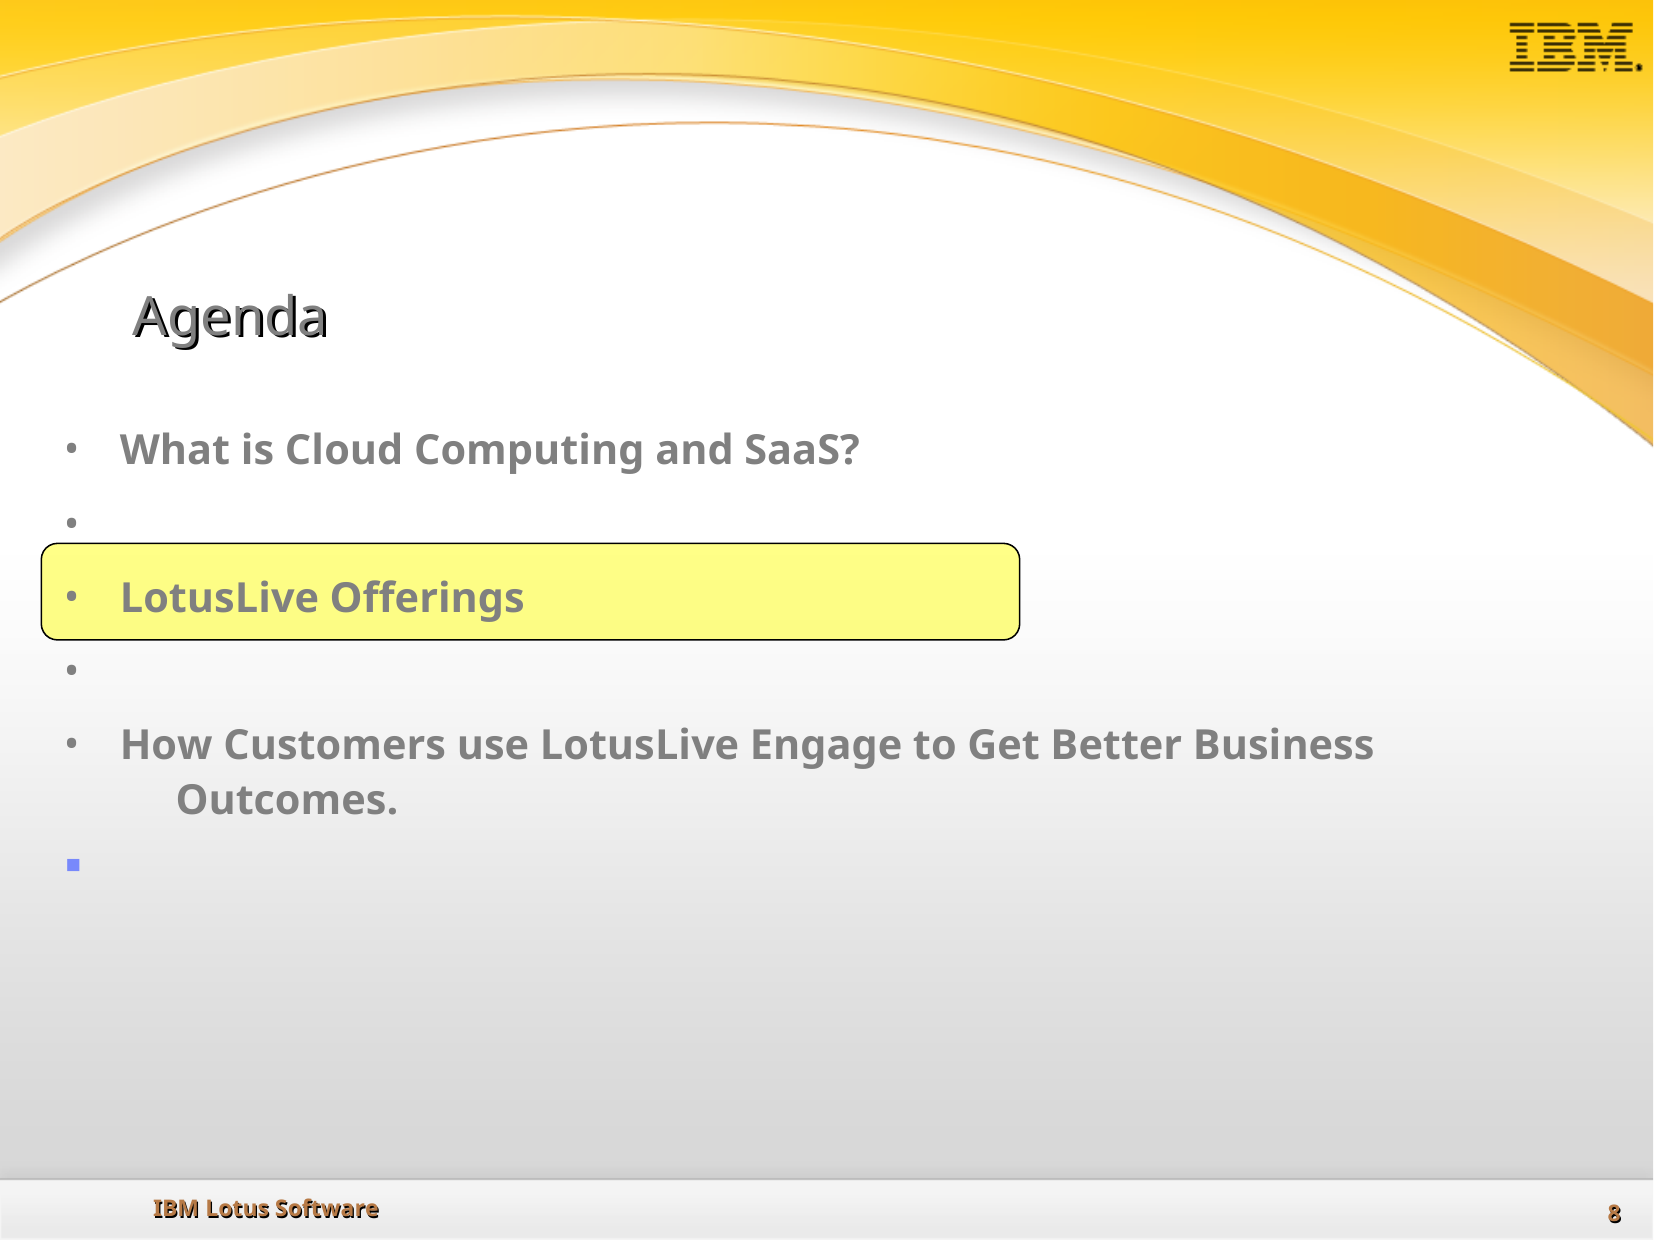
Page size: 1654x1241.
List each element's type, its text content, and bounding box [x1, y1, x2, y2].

text_box [41, 543, 63, 640]
text_box Agenda [117, 267, 1609, 361]
footer IBM Lotus Software [138, 1185, 731, 1236]
text_box What is Cloud Computing and SaaS? LotusLive Offerings How Customers use LotusLive Engage to Get Better Business Outcomes. [63, 420, 1470, 1126]
picture [0, 0, 1654, 1240]
